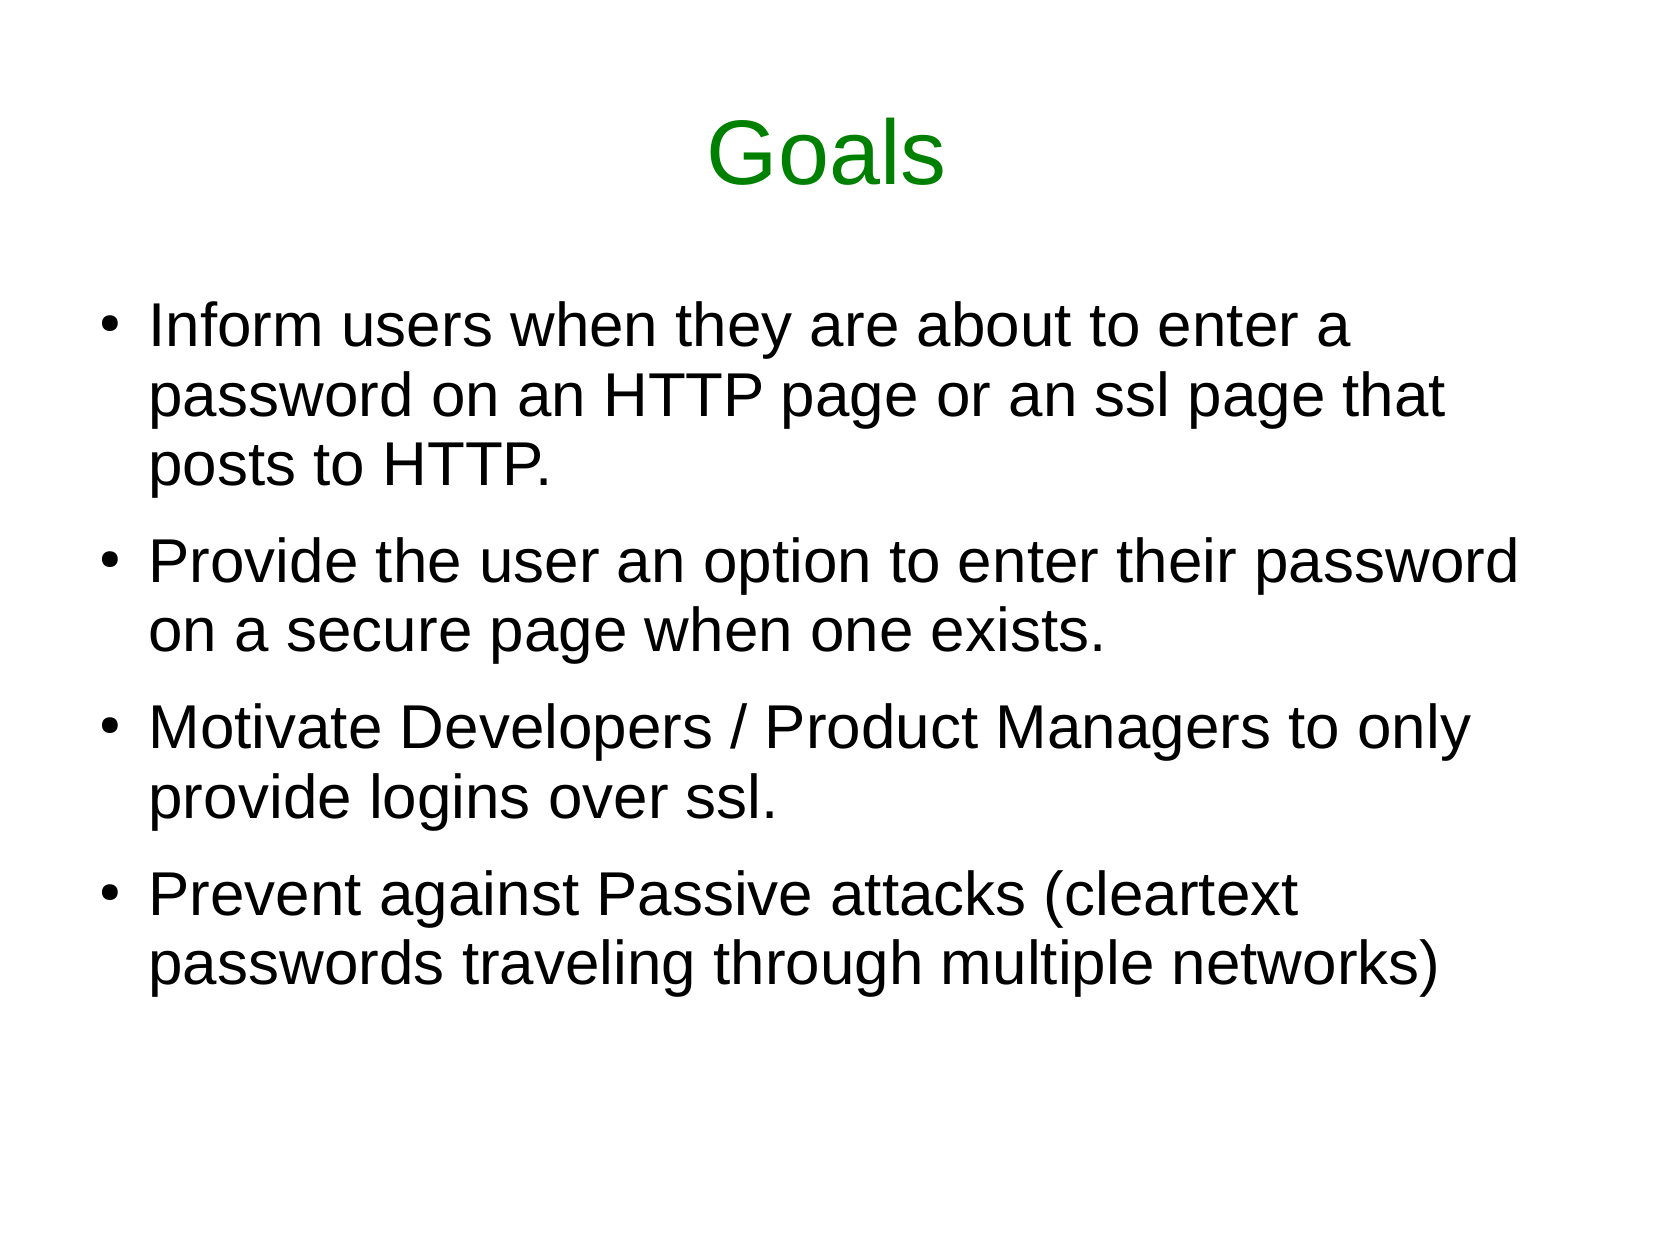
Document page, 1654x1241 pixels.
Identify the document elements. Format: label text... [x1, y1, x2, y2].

title Goals [82, 49, 1571, 257]
list Inform users when they are about to enter a password on an HTTP page or an ssl page that posts to HTTP. Provide the user an option to enter their password on a secure page when one exists. Motivate Developers / Product Managers to only provide logins over ssl. Prevent against Passive attacks (cleartext passwords traveling through multiple networks) [82, 290, 1538, 1010]
